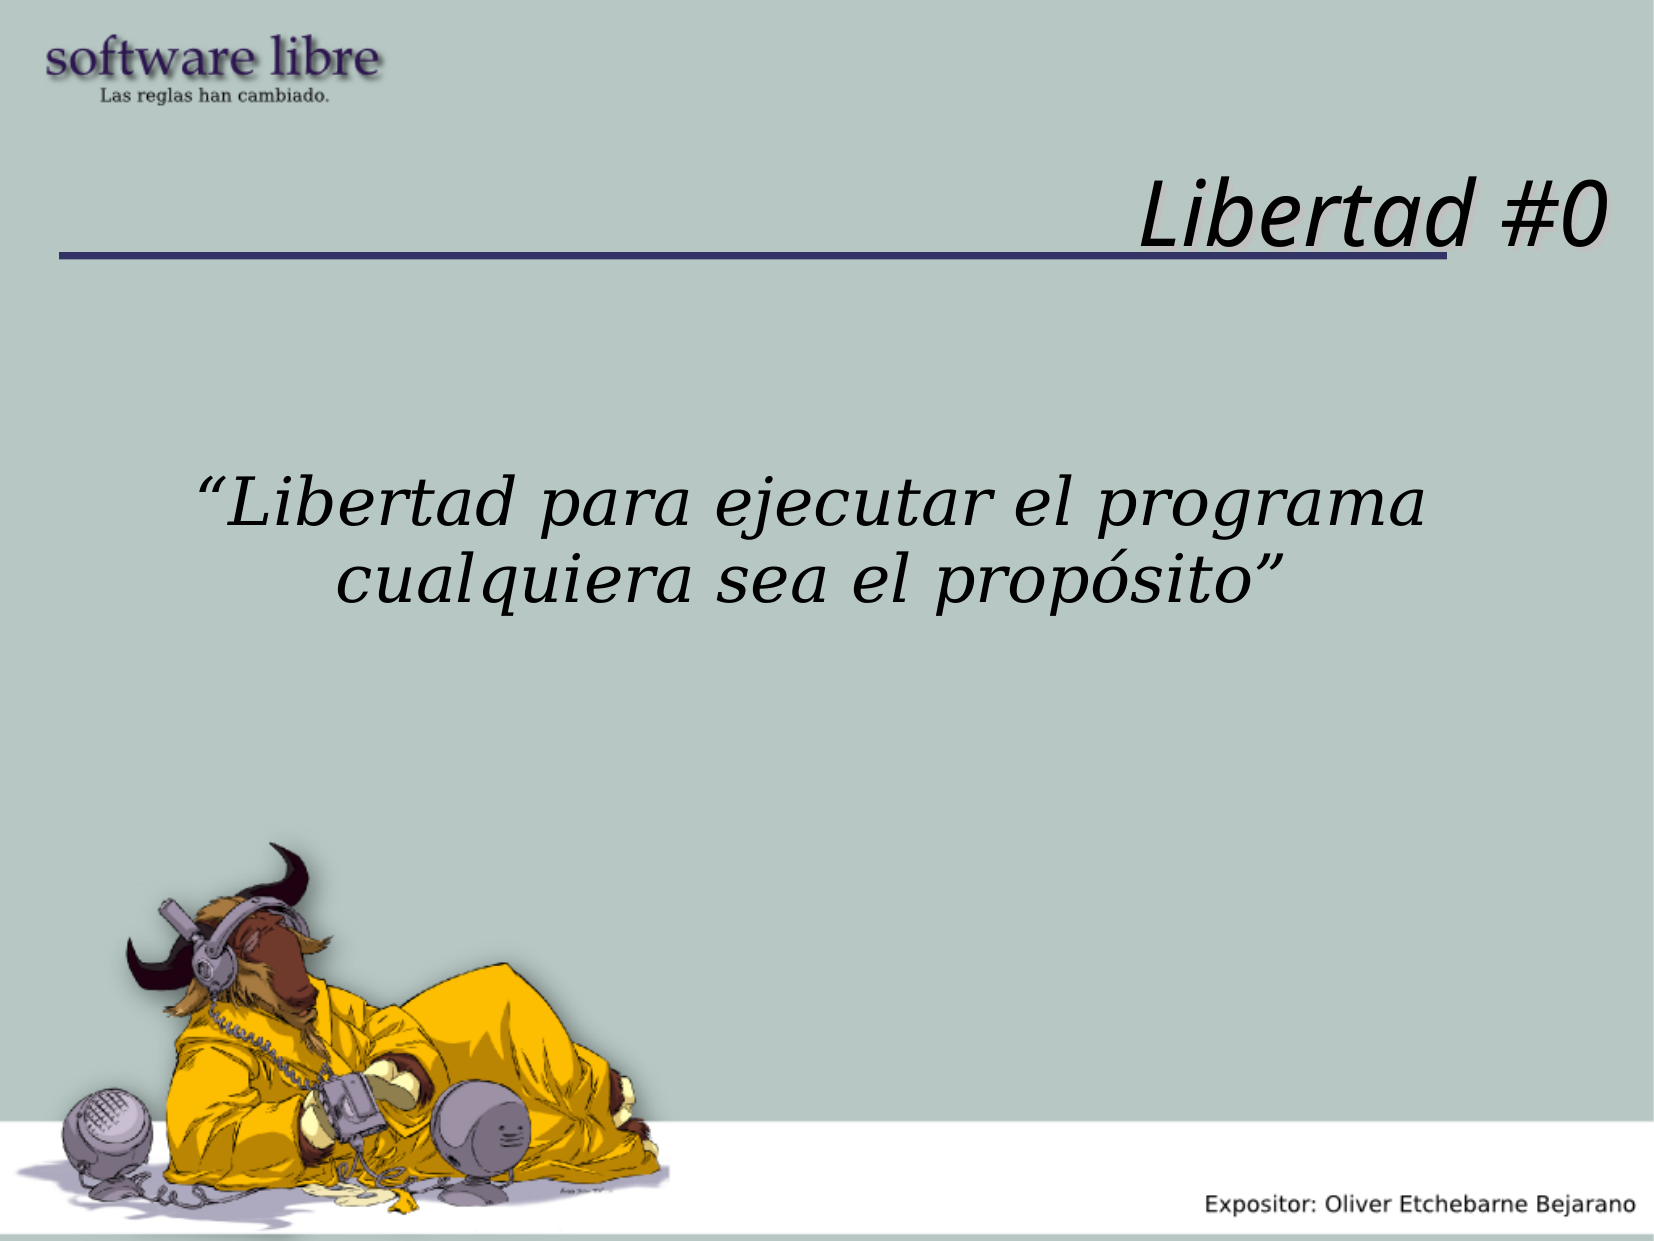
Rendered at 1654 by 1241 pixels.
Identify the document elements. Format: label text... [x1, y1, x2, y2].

picture [0, 0, 1654, 1241]
text_box [59, 252, 1447, 260]
text_box “Libertad para ejecutar el programa cualquiera sea el propósito” [118, 360, 1506, 722]
text_box Libertad #0 [59, 140, 1625, 266]
